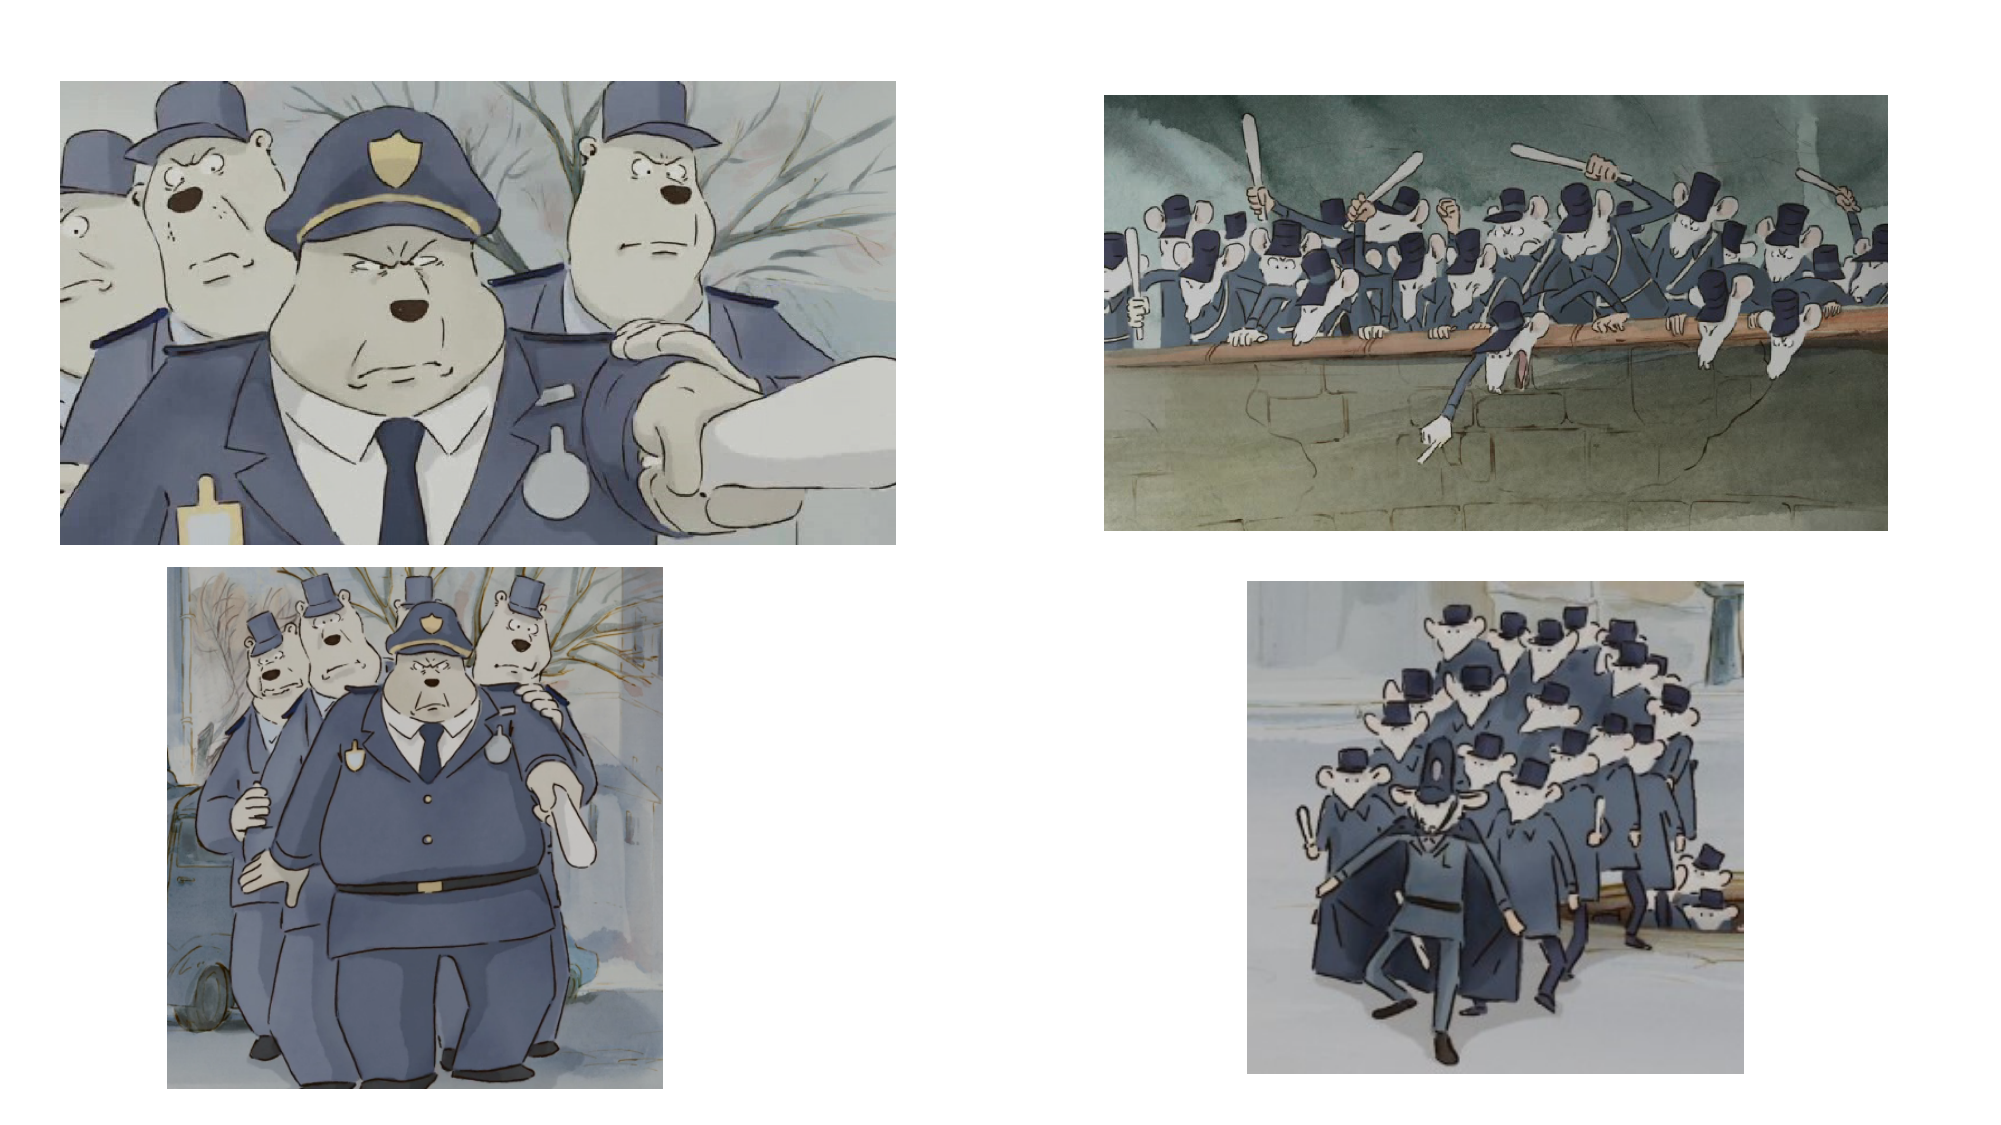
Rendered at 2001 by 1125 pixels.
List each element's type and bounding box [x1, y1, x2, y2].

picture [1247, 581, 1744, 1074]
picture [1104, 95, 1888, 531]
picture [167, 567, 663, 1089]
picture [60, 81, 896, 545]
